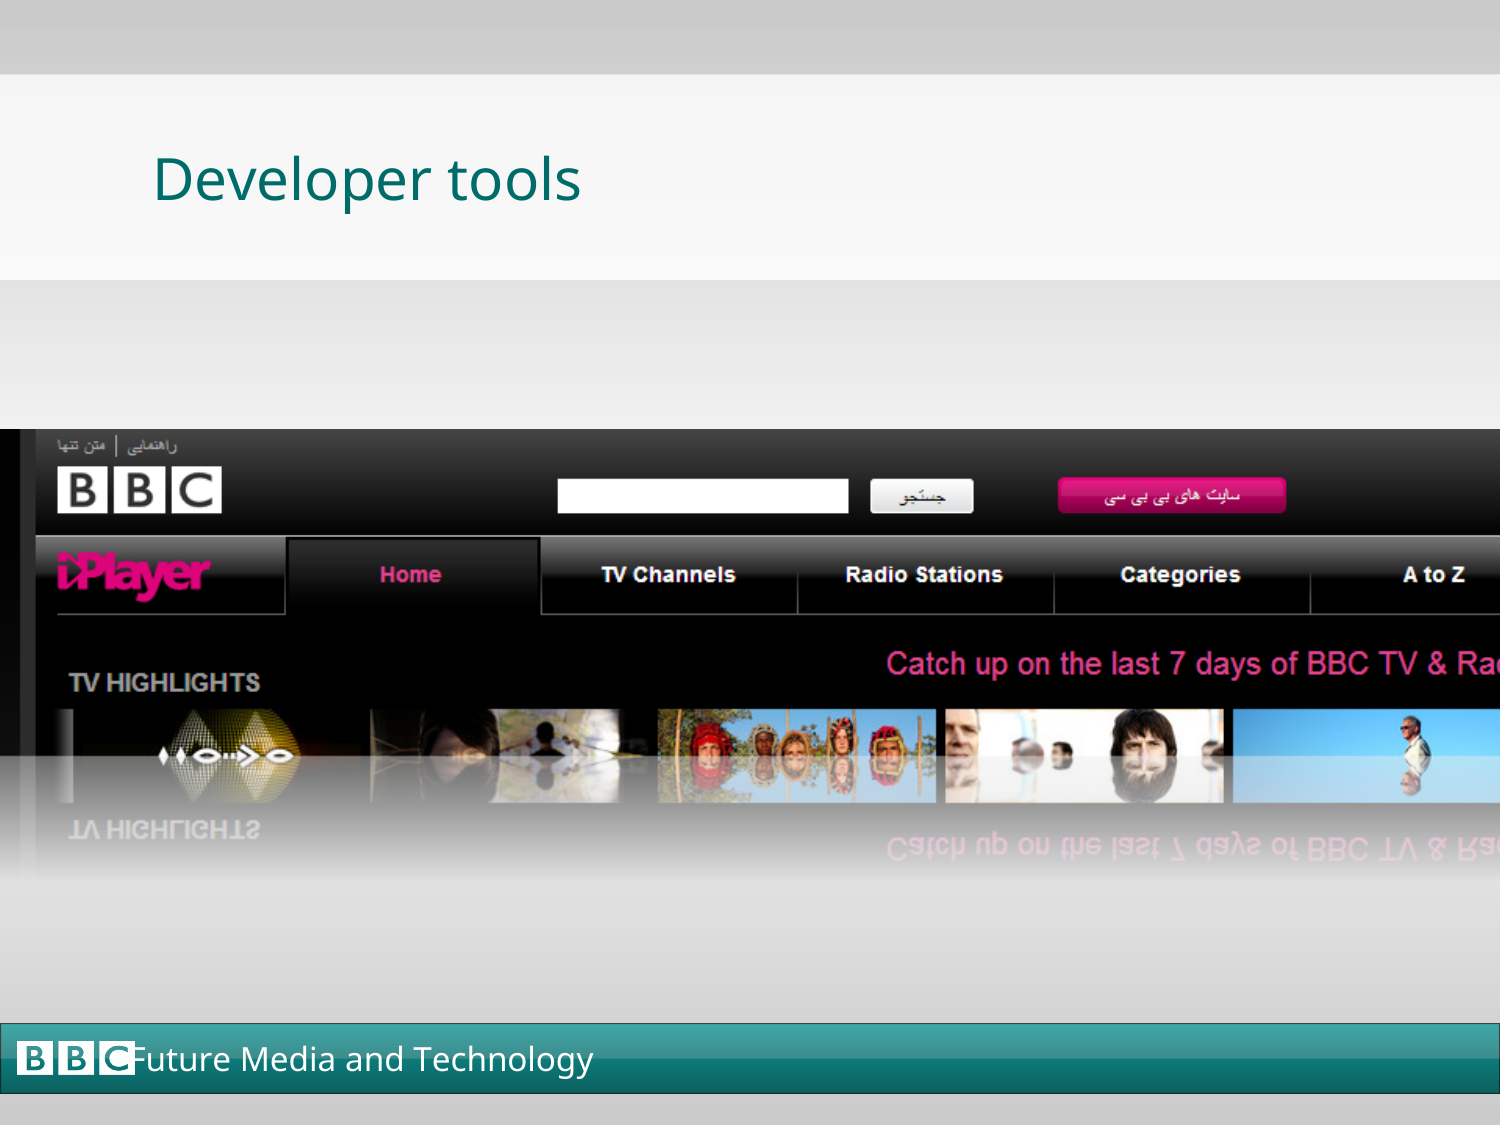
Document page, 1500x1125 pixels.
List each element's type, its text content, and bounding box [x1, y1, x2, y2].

picture [0, 1094, 1500, 1125]
title Developer tools [137, 84, 1426, 272]
picture [17, 1041, 135, 1075]
picture [0, 281, 1500, 1058]
picture [0, 0, 1500, 74]
